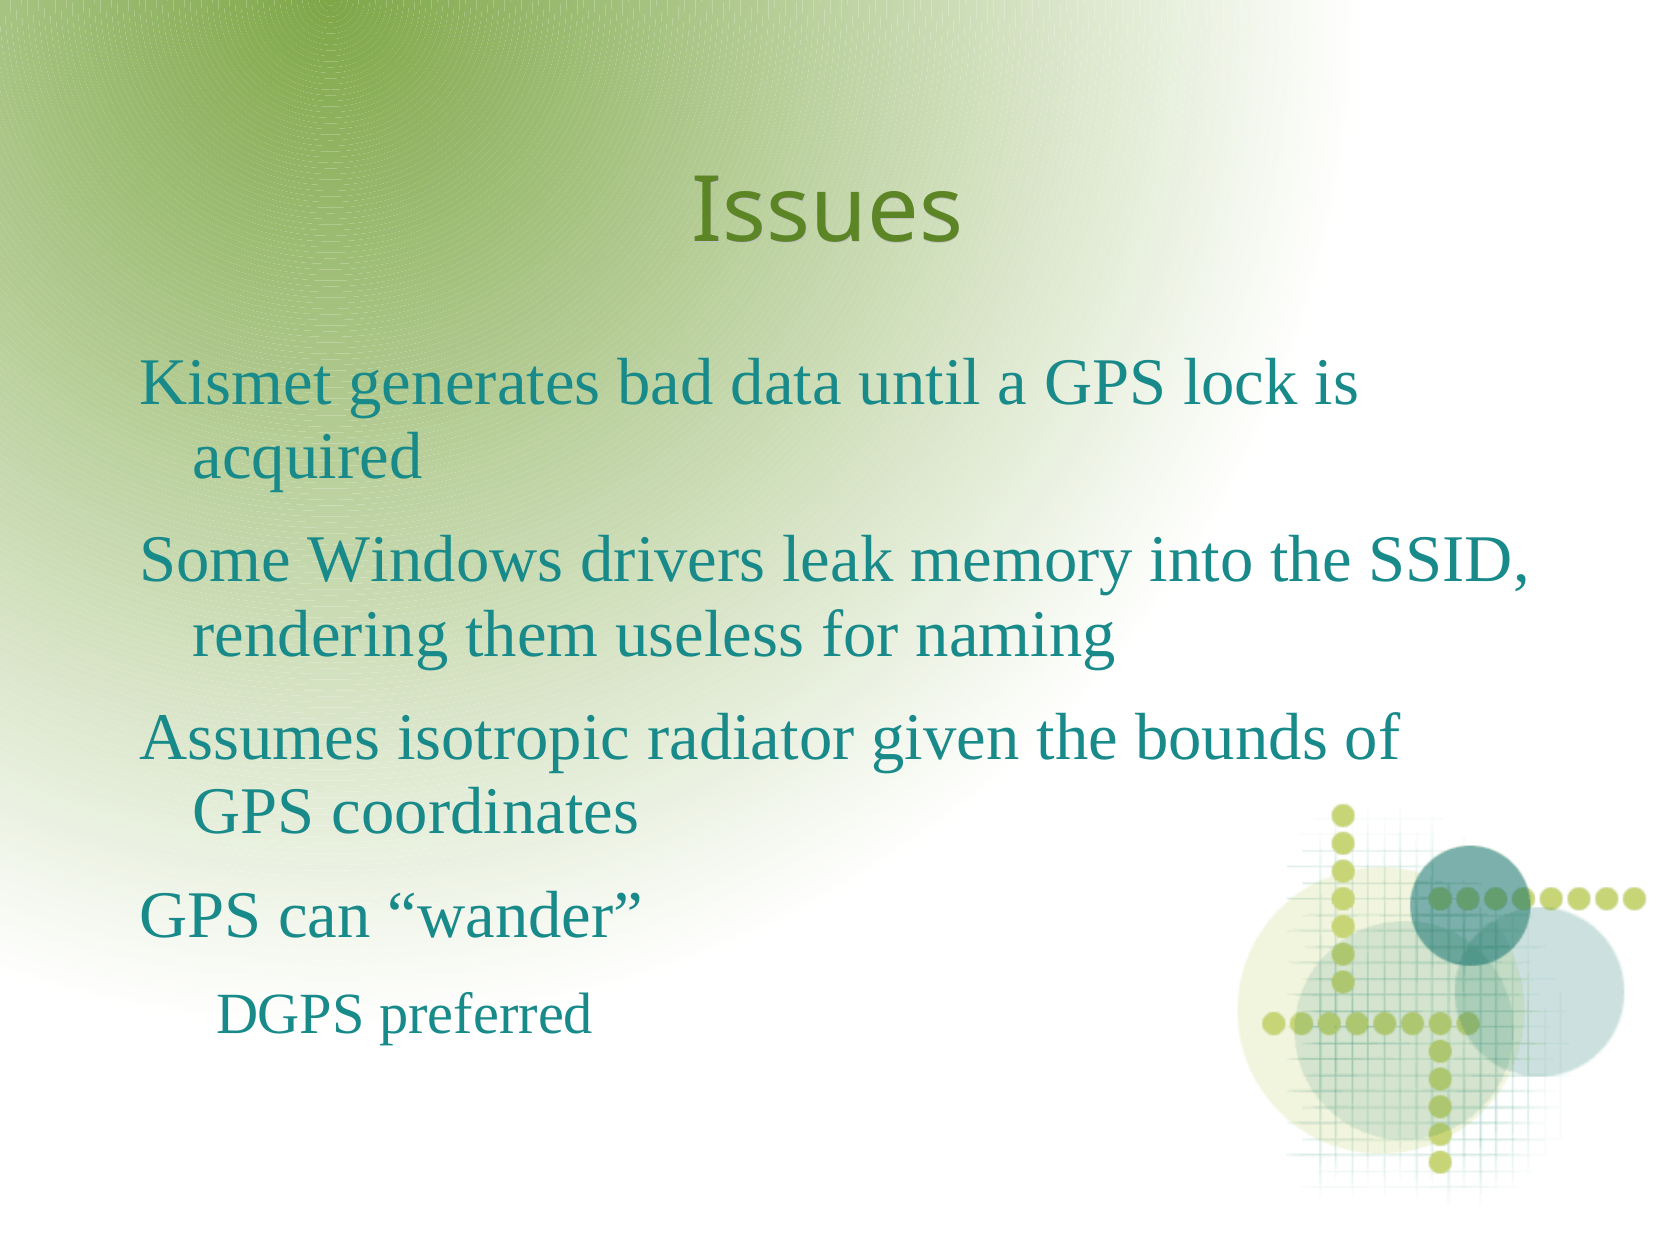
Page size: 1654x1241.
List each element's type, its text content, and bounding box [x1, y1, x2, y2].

title Issues [121, 102, 1534, 311]
list Kismet generates bad data until a GPS lock is acquired Some Windows drivers leak memory into the SSID, rendering them useless for naming Assumes isotropic radiator given the bounds of GPS coordinates GPS can “wander” DGPS preferred [121, 344, 1534, 1127]
picture [1224, 792, 1654, 1211]
